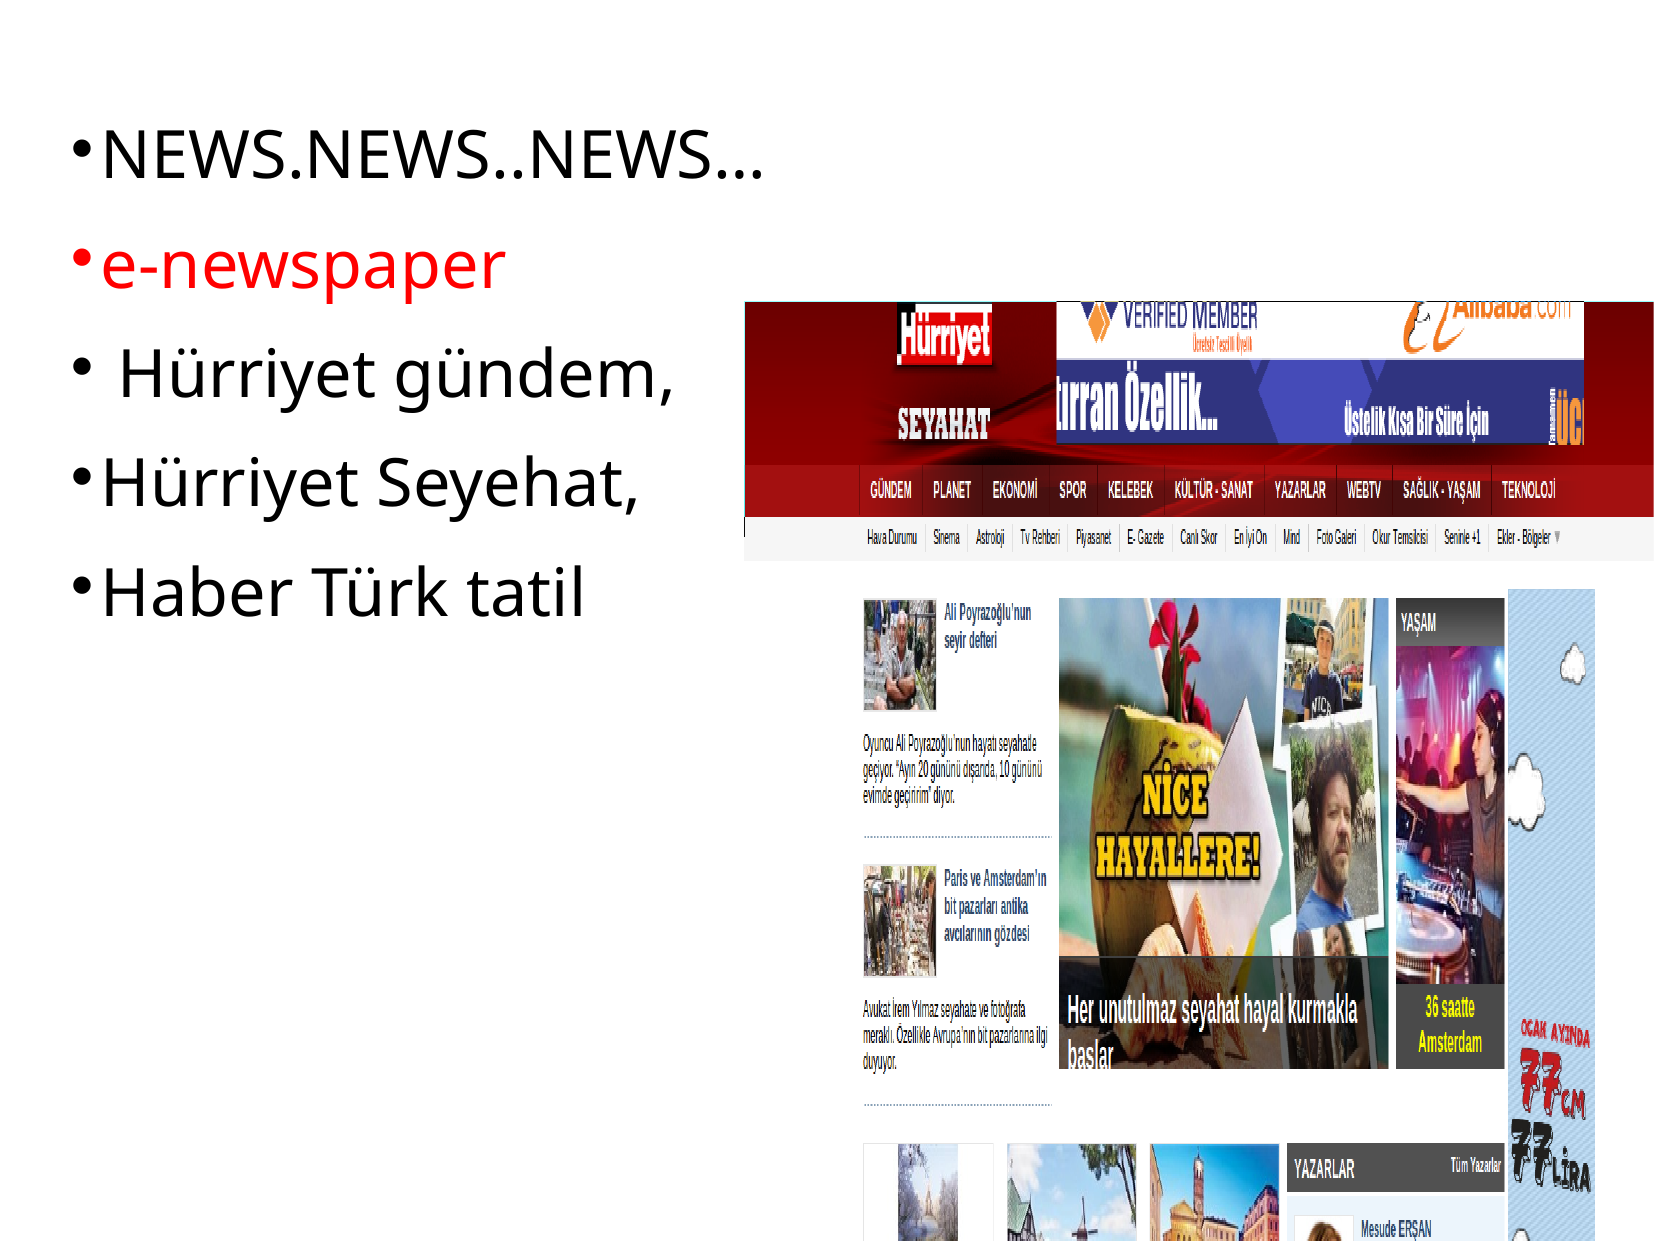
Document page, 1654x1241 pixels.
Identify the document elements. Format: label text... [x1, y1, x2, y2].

text_box NEWS.NEWS..NEWS… e-newspaper Hürriyet gündem, Hürriyet Seyehat, Haber Türk tatil [70, 112, 1559, 1109]
picture [744, 301, 1654, 1241]
